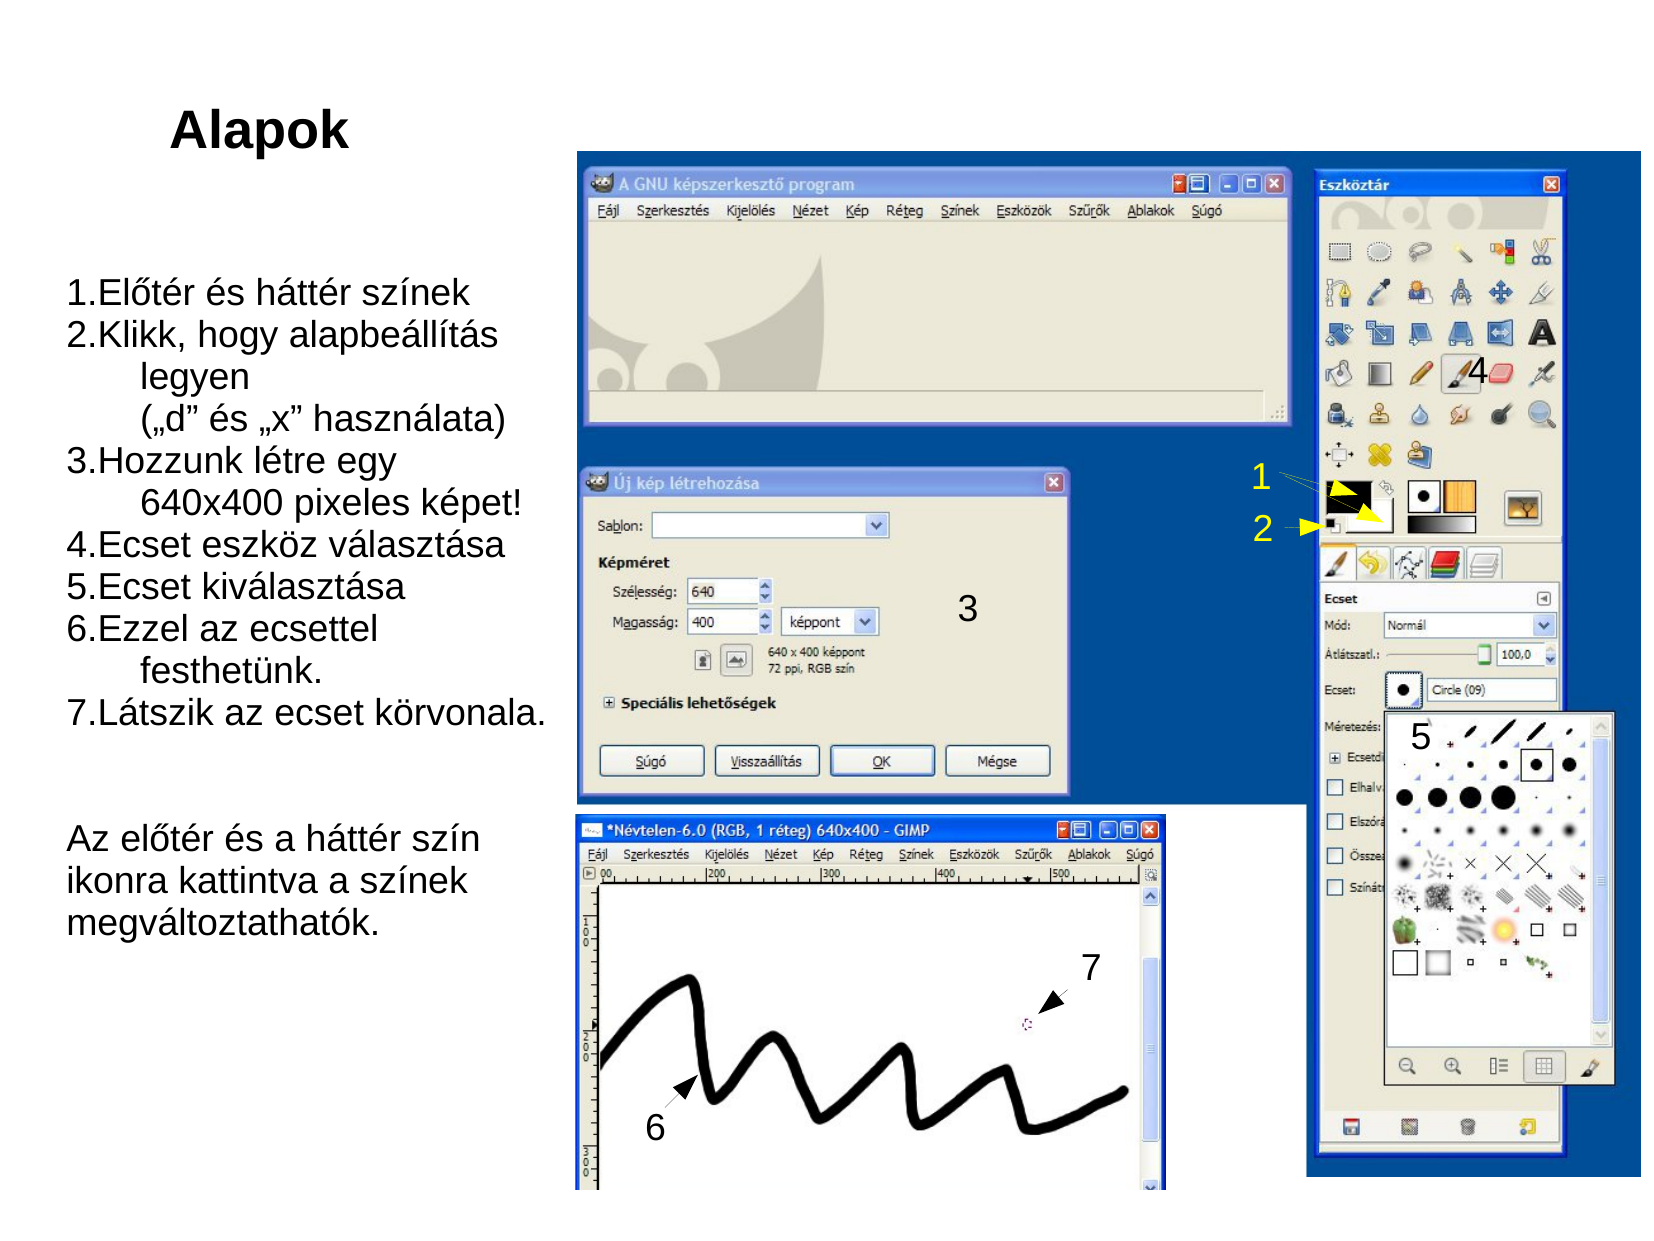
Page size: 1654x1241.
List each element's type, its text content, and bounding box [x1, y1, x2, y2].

text_box 1 [1236, 447, 1287, 505]
text_box 6 [630, 1099, 681, 1156]
text_box 3 [942, 579, 994, 637]
text_box 5 [1395, 708, 1454, 766]
text_box Előtér és háttér színek Klikk, hogy alapbeállítás legyen („d” és „x” használata) Hozzunk létre egy 640x400 pixeles képet! Ecset eszköz választása Ecset kiválasztása Ezzel az ecsettel festhetünk. Látszik az ecset körvonala. Az előtér és a háttér szín ikonra kattintva a színek megváltoztathatók. [51, 264, 562, 1037]
text_box 7 [1066, 939, 1117, 997]
text_box Alapok [154, 92, 366, 169]
text_box 4 [1453, 342, 1504, 399]
picture [575, 151, 1641, 1190]
text_box 2 [1237, 500, 1289, 557]
